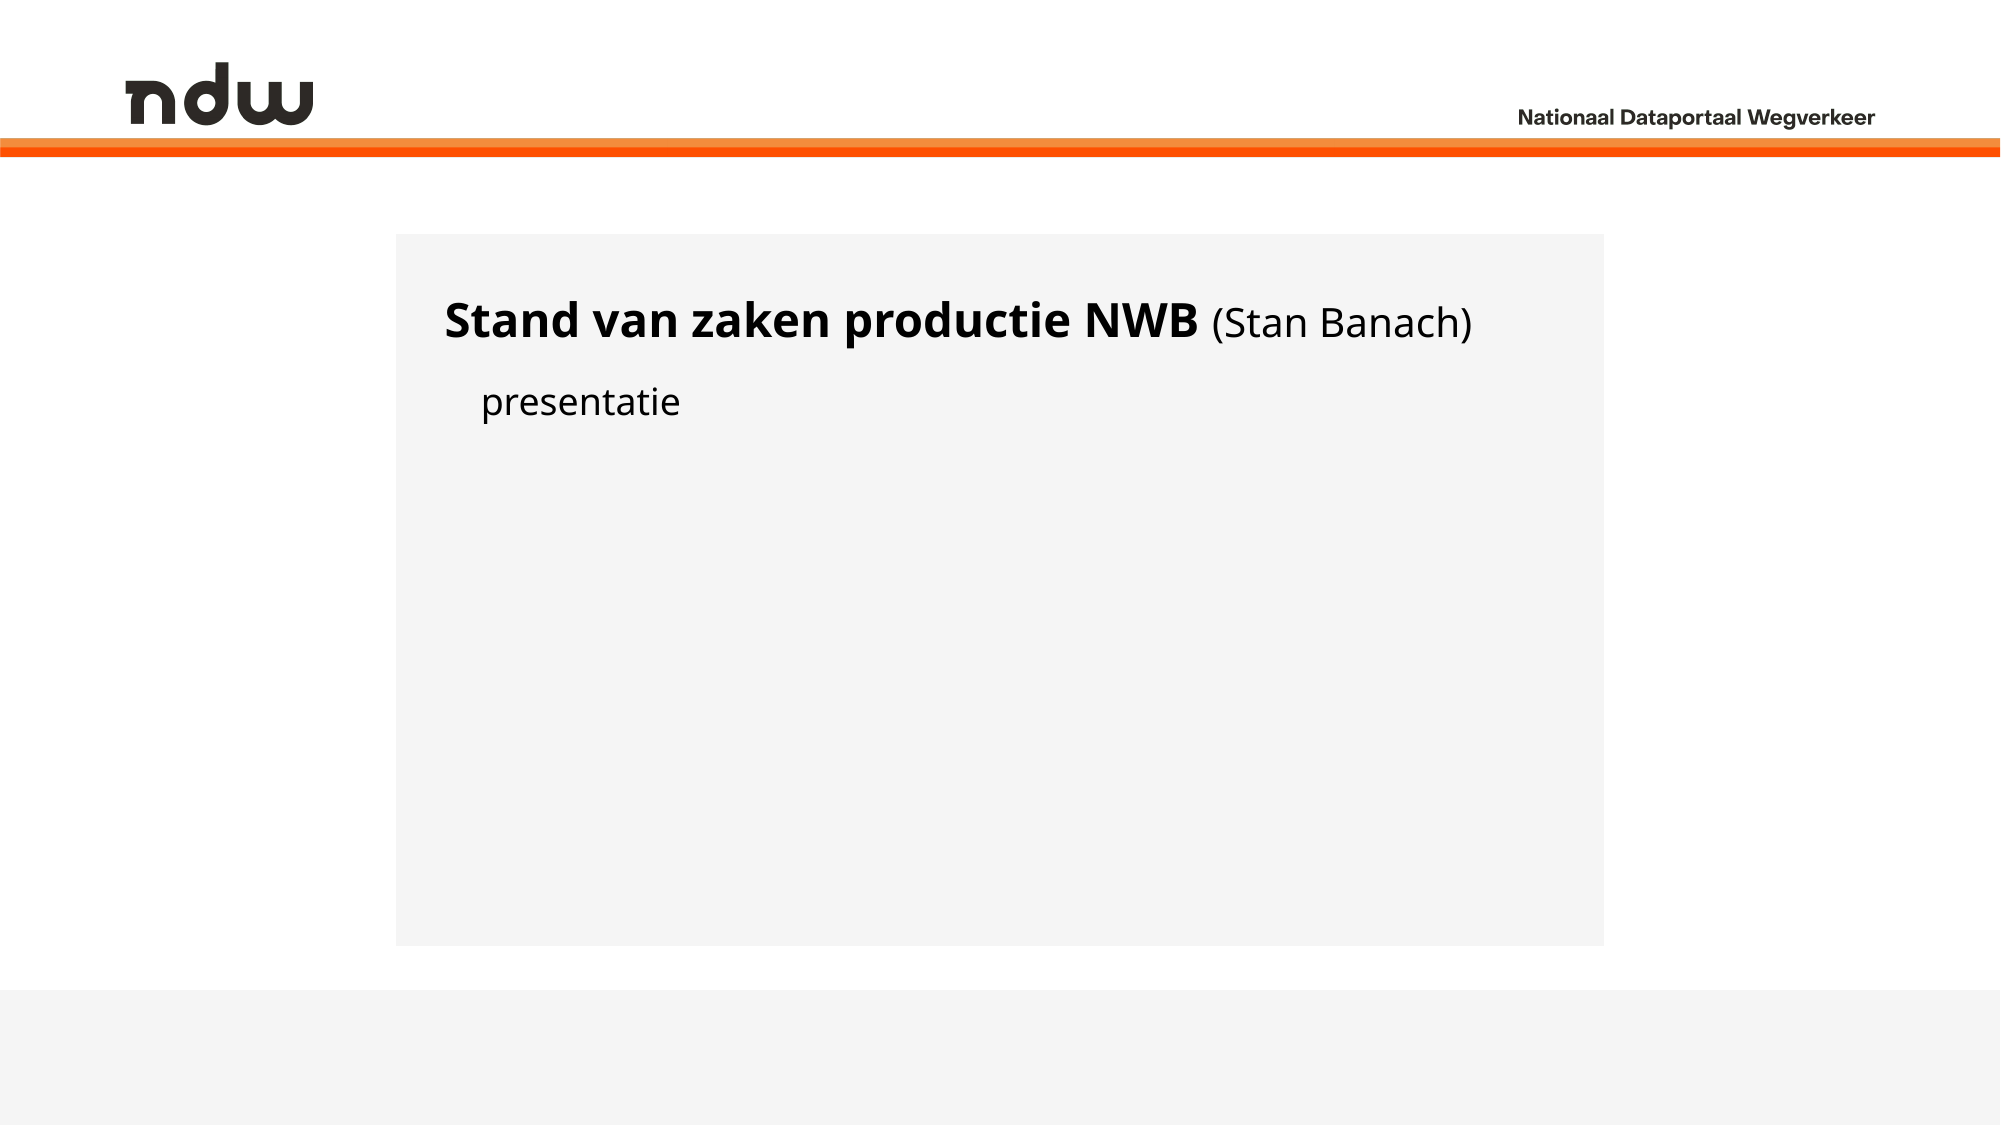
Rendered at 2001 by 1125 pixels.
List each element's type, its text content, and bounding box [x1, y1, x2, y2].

list presentatie [428, 370, 1597, 928]
title Stand van zaken productie NWB (Stan Banach) [429, 289, 1598, 383]
